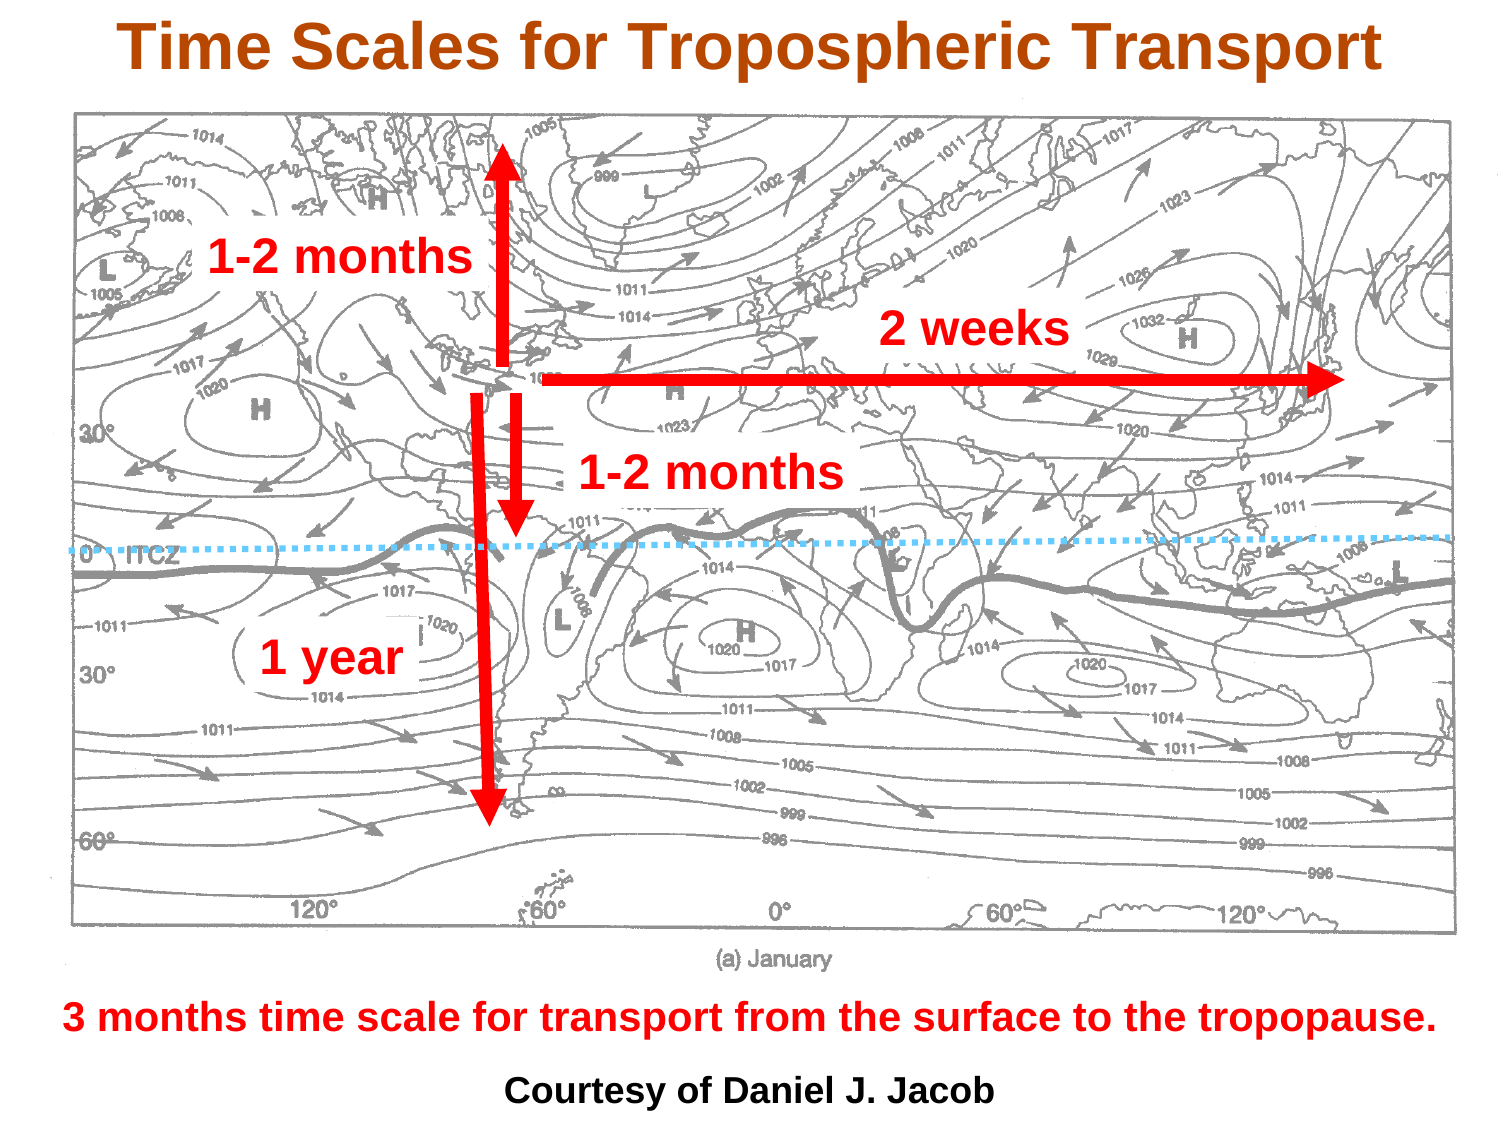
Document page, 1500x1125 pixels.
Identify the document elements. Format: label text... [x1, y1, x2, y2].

text_box 2 weeks [864, 287, 1086, 364]
text_box 1 year [244, 616, 419, 692]
text_box 3 months time scale for transport from the surface to the tropopause. [47, 982, 1453, 1048]
text_box [2, 93, 1500, 977]
text_box 1-2 months [192, 215, 489, 292]
text_box Courtesy of Daniel J. Jacob [489, 1058, 1011, 1120]
text_box 1-2 months [563, 432, 860, 508]
text_box Time Scales for Tropospheric Transport [0, 2, 1500, 93]
